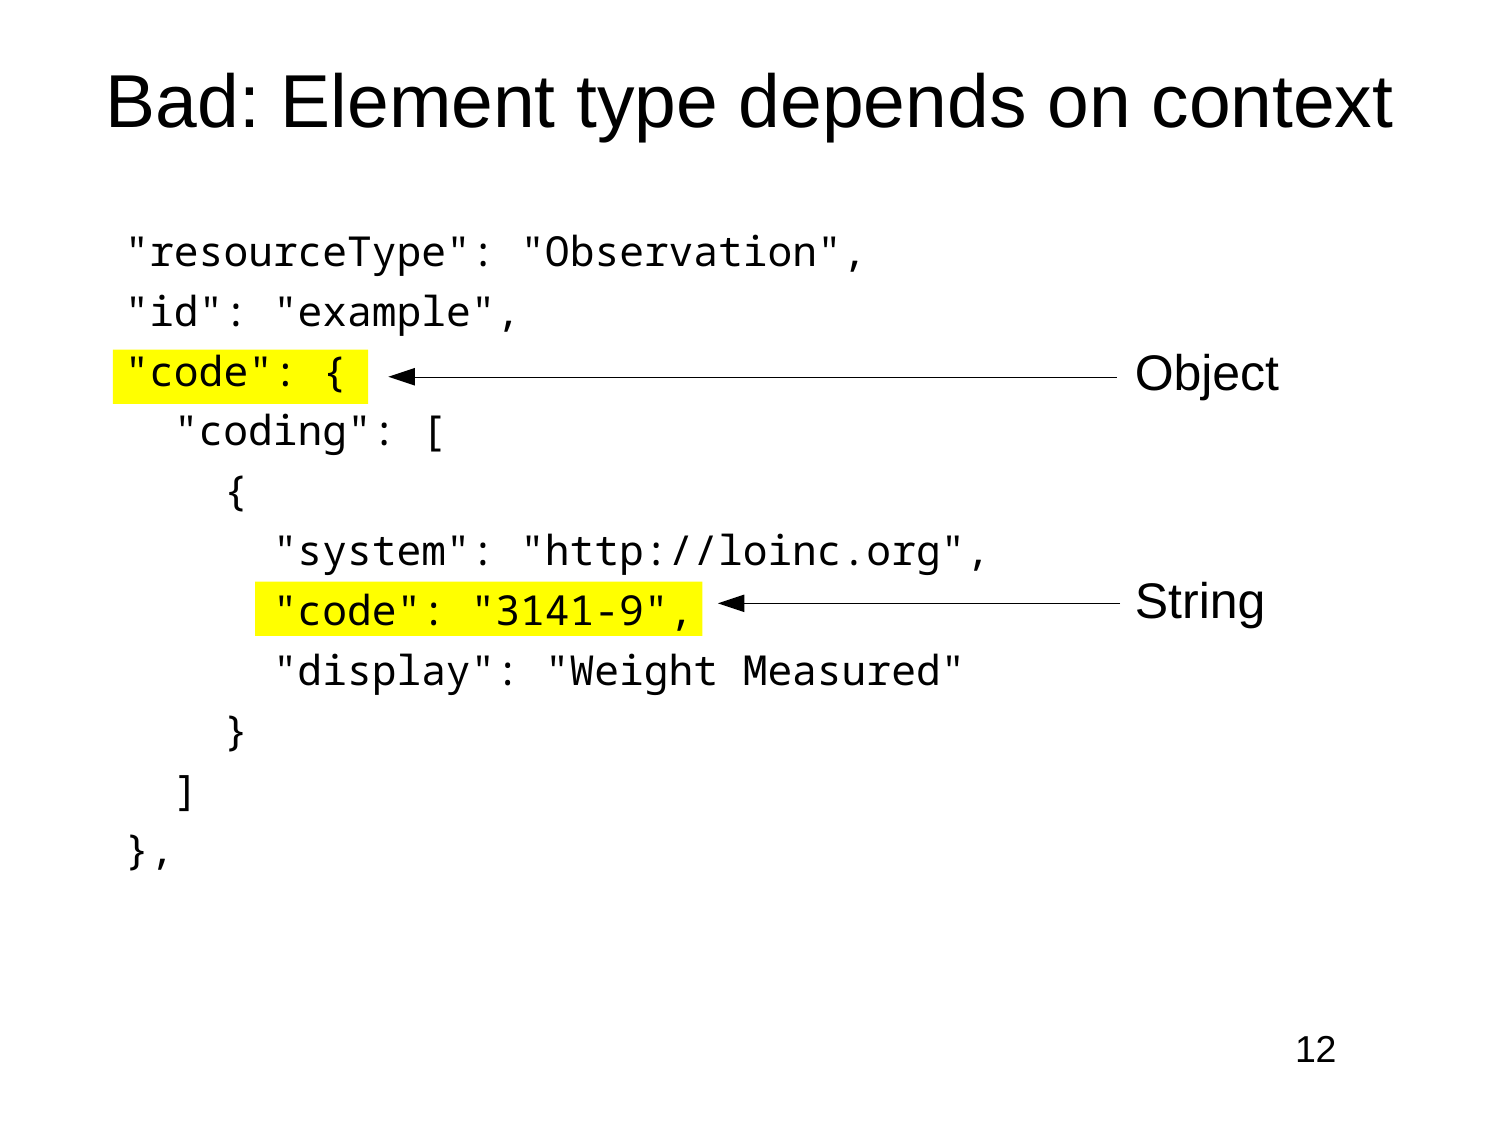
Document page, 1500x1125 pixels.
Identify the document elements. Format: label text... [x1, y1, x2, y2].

text_box String [1120, 561, 1281, 637]
text_box Object [1120, 333, 1295, 409]
list "resourceType": "Observation", "id": "example", "code": { "coding": [ { "system": "http://loinc.org", "code": "3141-9", "display": "Weight Measured" } ] }, [75, 224, 1426, 878]
title Bad: Element type depends on context [75, 3, 1425, 192]
